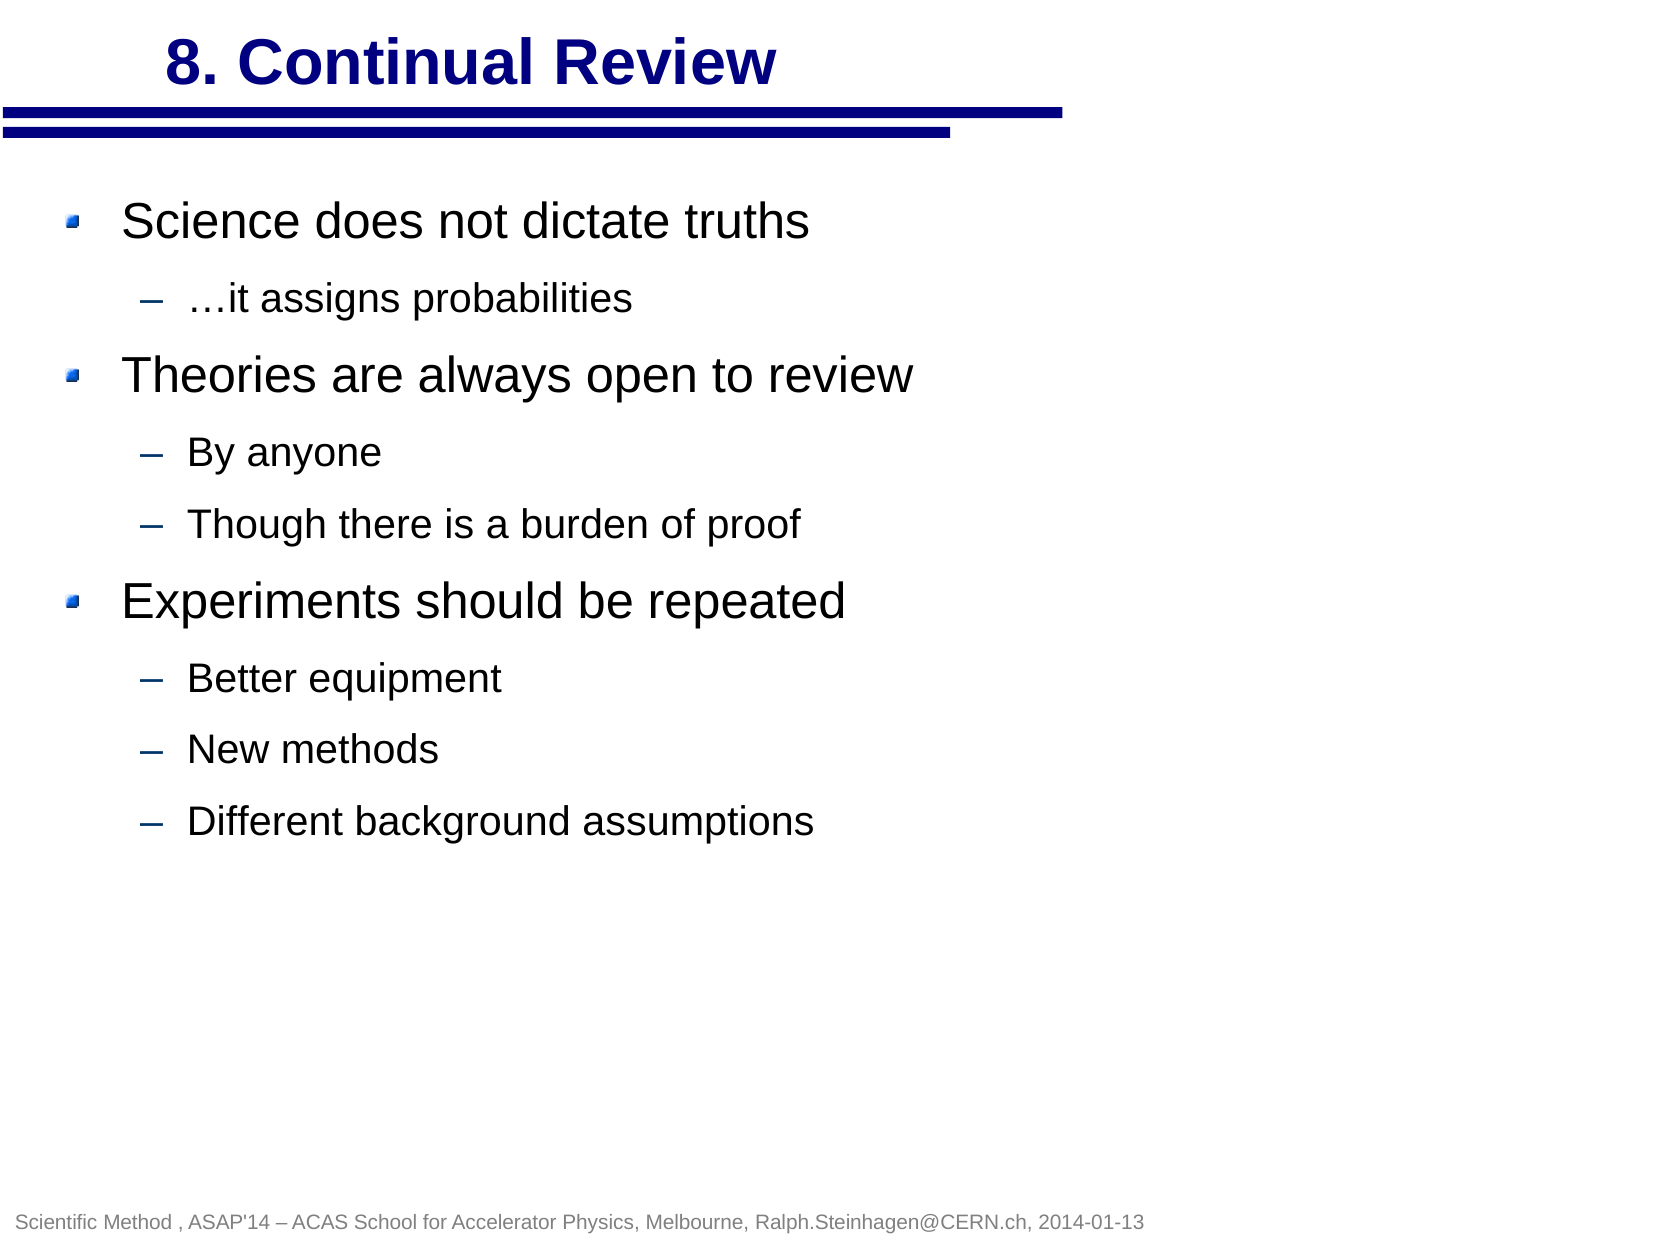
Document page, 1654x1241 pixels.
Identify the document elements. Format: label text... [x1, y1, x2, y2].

title 8. Continual Review [165, 0, 1323, 124]
list Science does not dictate truths …it assigns probabilities Theories are always open to review By anyone Though there is a burden of proof Experiments should be repeated Better equipment New methods Different background assumptions [65, 192, 1628, 1205]
